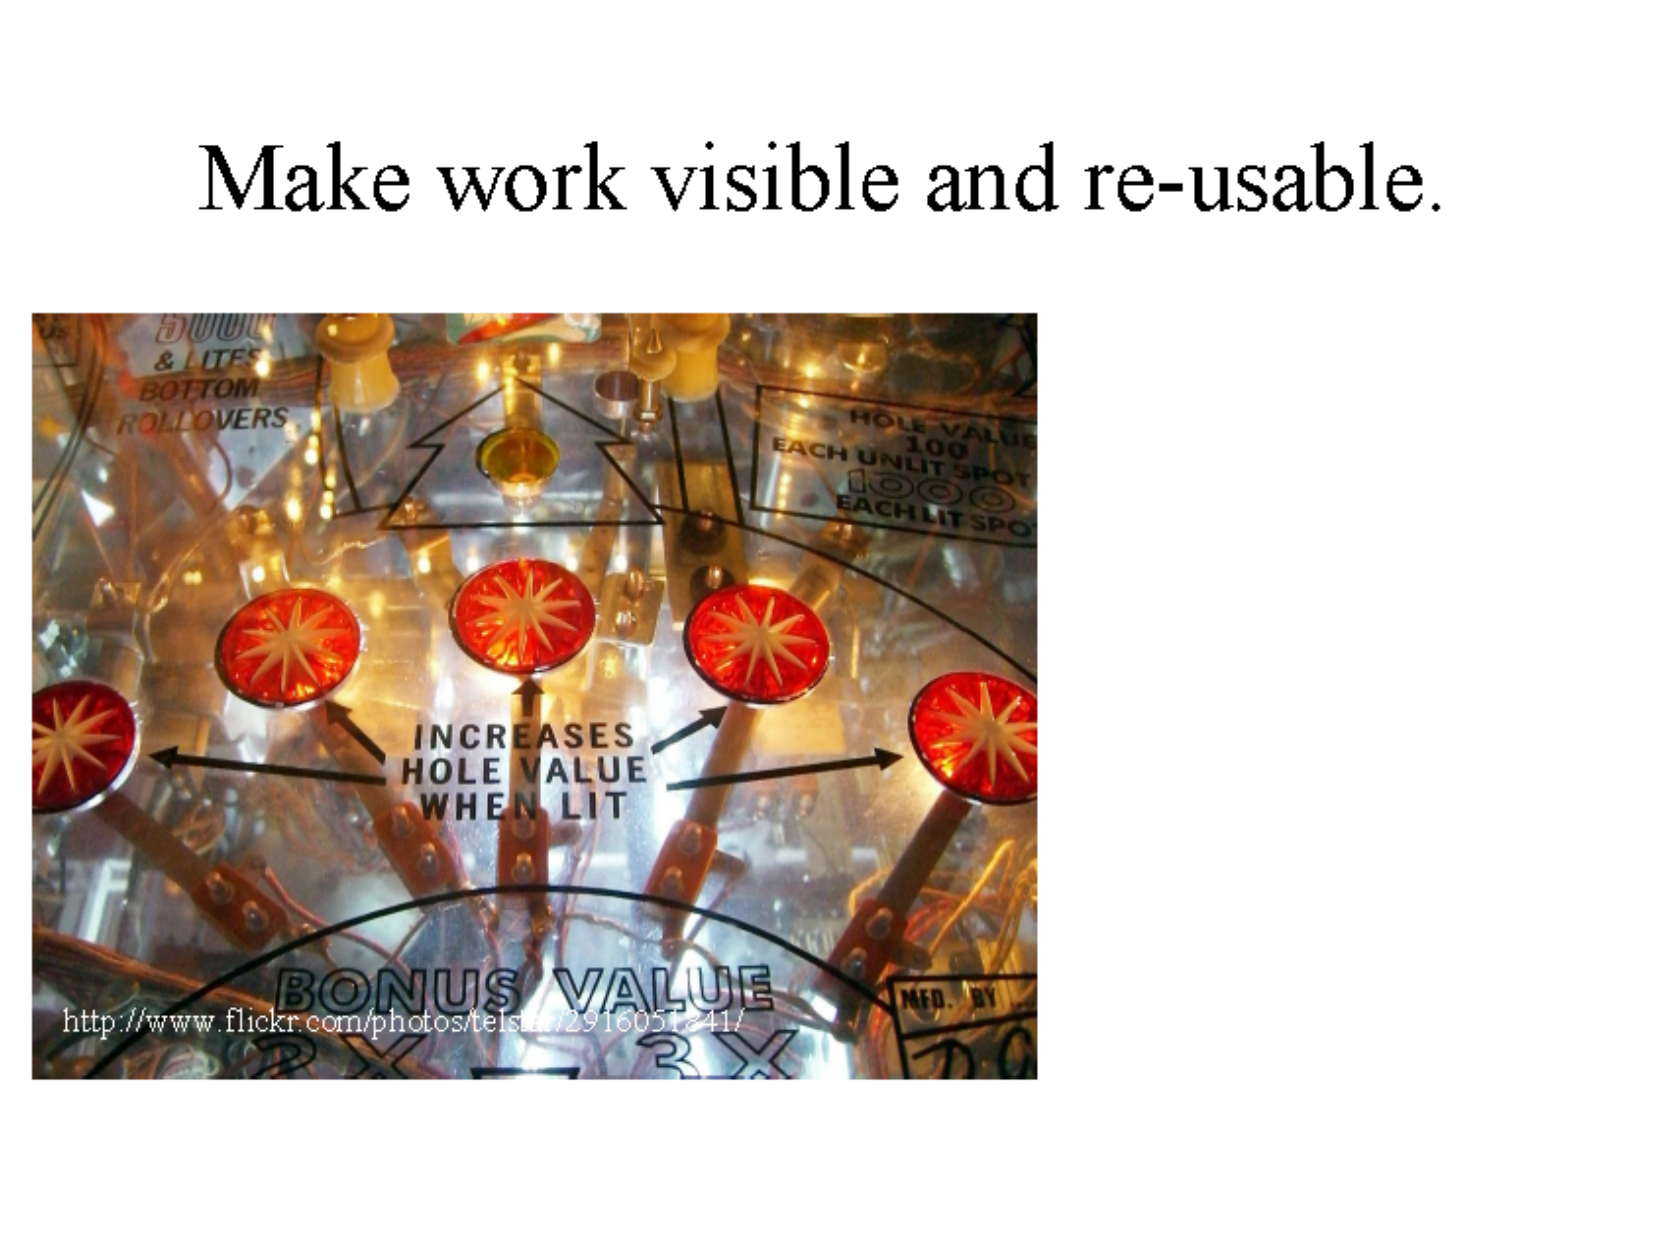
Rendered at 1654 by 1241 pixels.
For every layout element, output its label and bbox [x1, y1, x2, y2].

picture [5, 108, 1625, 1132]
